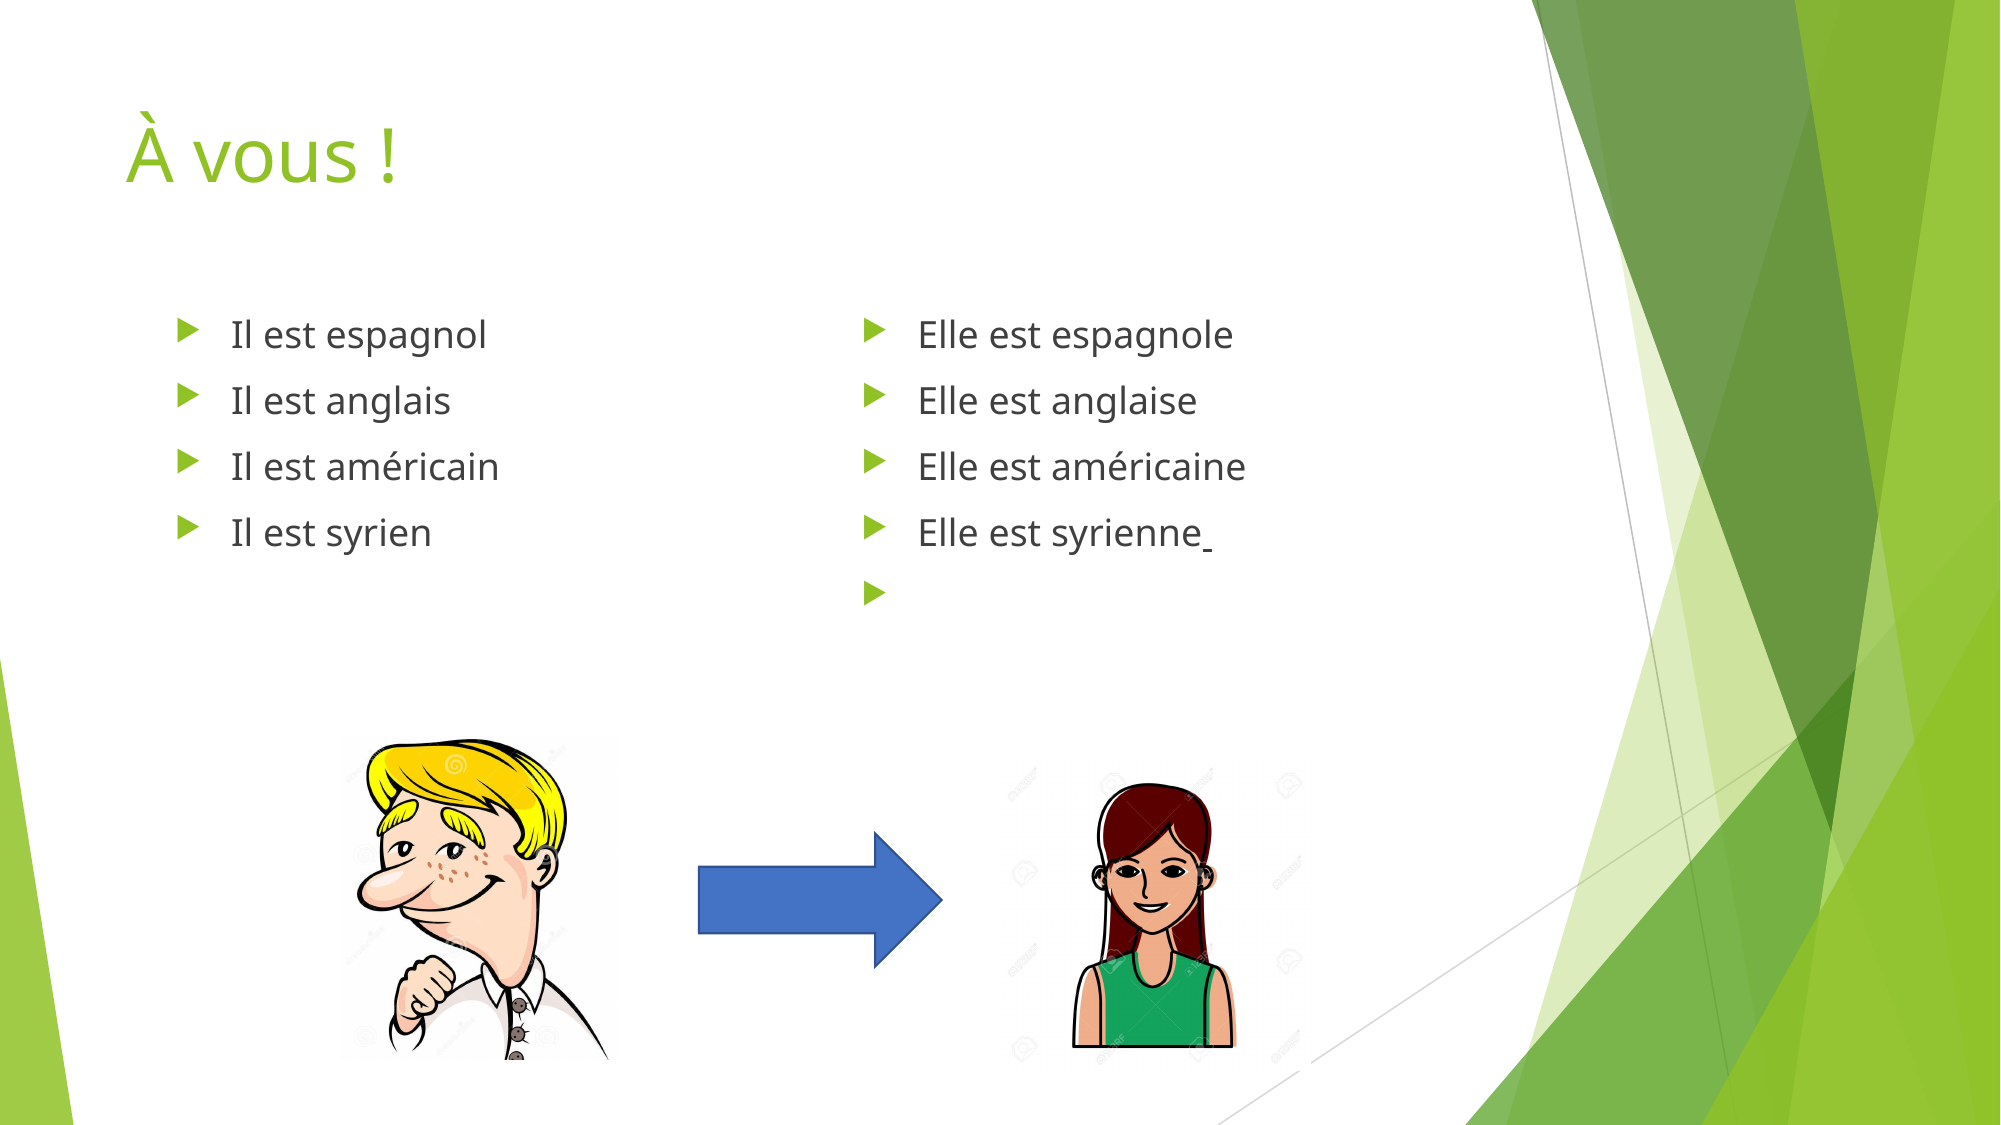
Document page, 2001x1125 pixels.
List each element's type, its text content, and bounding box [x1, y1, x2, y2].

list Elle est espagnole Elle est anglaise Elle est américaine Elle est syrienne [847, 304, 1533, 847]
text_box [698, 833, 942, 967]
picture [999, 760, 1311, 1071]
title À vous ! [111, 99, 1522, 317]
picture [340, 736, 617, 1060]
list Il est espagnol Il est anglais Il est américain Il est syrien [159, 304, 847, 847]
